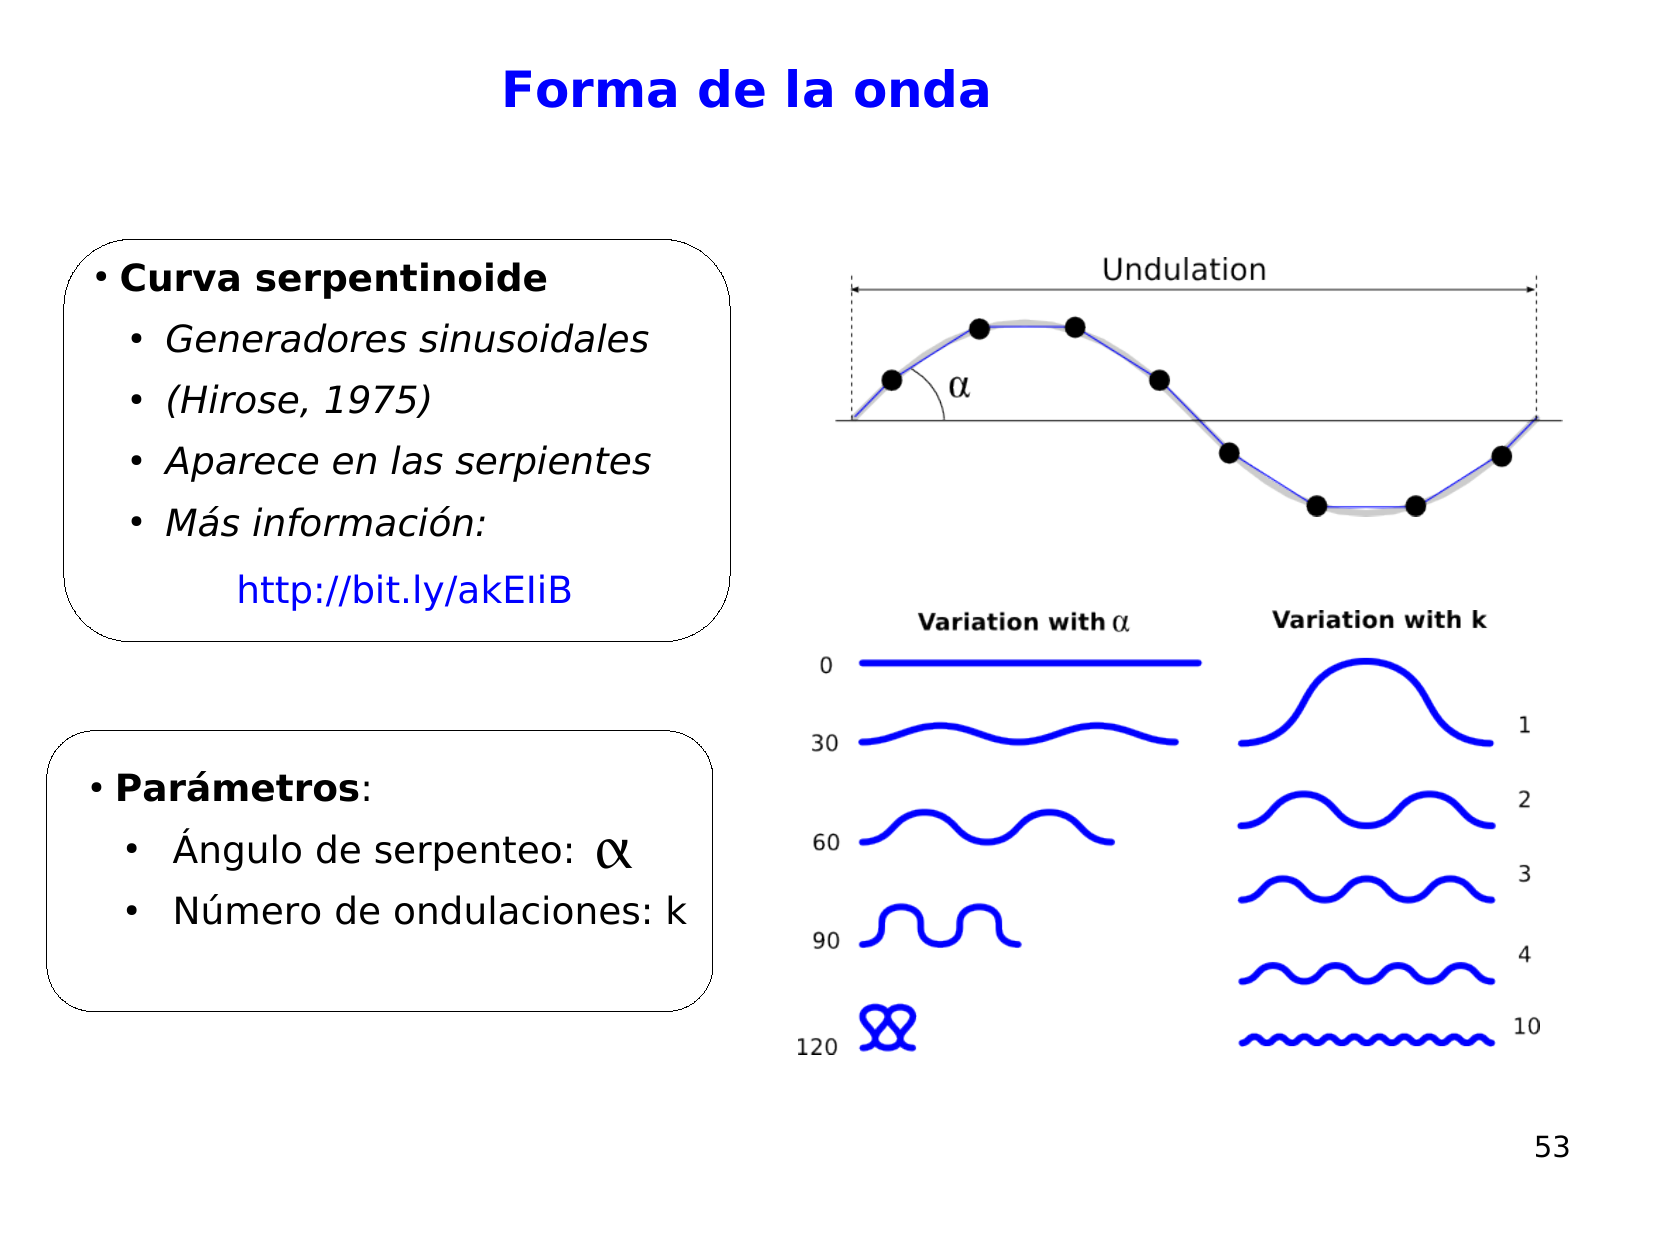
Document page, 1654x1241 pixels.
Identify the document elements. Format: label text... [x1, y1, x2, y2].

text_box Forma de la onda [486, 54, 1008, 128]
text_box Parámetros: Ángulo de serpenteo: Número de ondulaciones: k [75, 759, 752, 1002]
picture [798, 610, 1540, 1055]
text_box http://bit.ly/akEIiB [221, 561, 589, 620]
picture [835, 257, 1563, 517]
text_box Curva serpentinoide Generadores sinusoidales (Hirose, 1975) Aparece en las serpientes Más información: [79, 248, 667, 553]
chart [578, 808, 648, 888]
